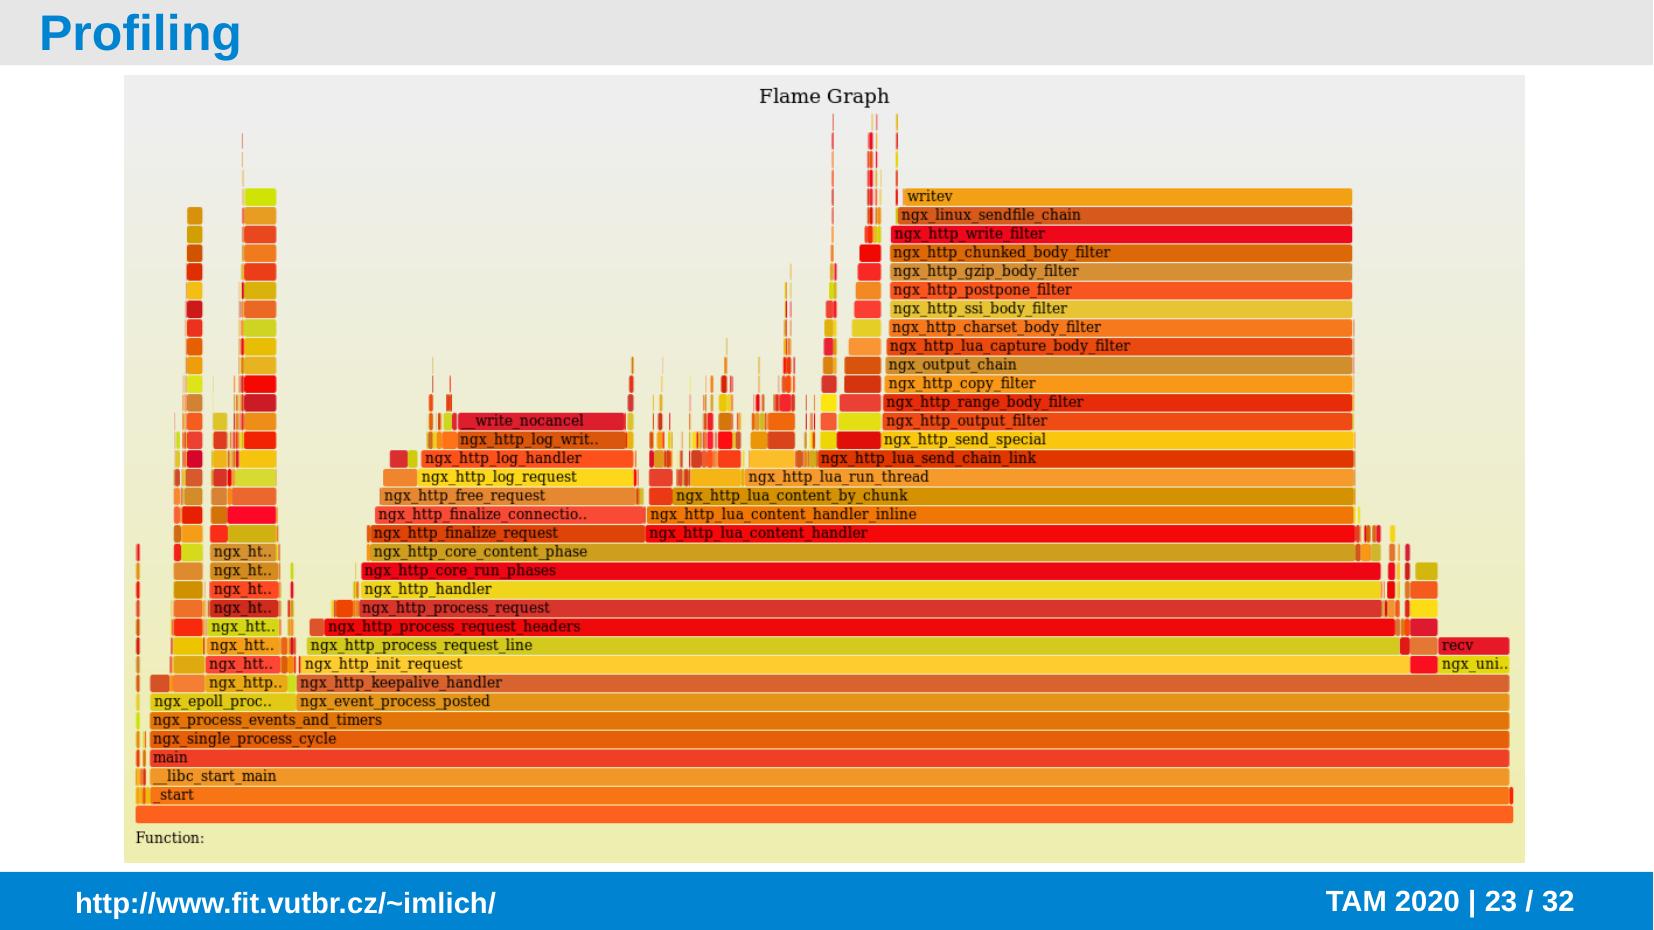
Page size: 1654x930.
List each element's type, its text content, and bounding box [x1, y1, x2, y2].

title Profiling [39, 4, 1614, 61]
picture [124, 75, 1525, 863]
